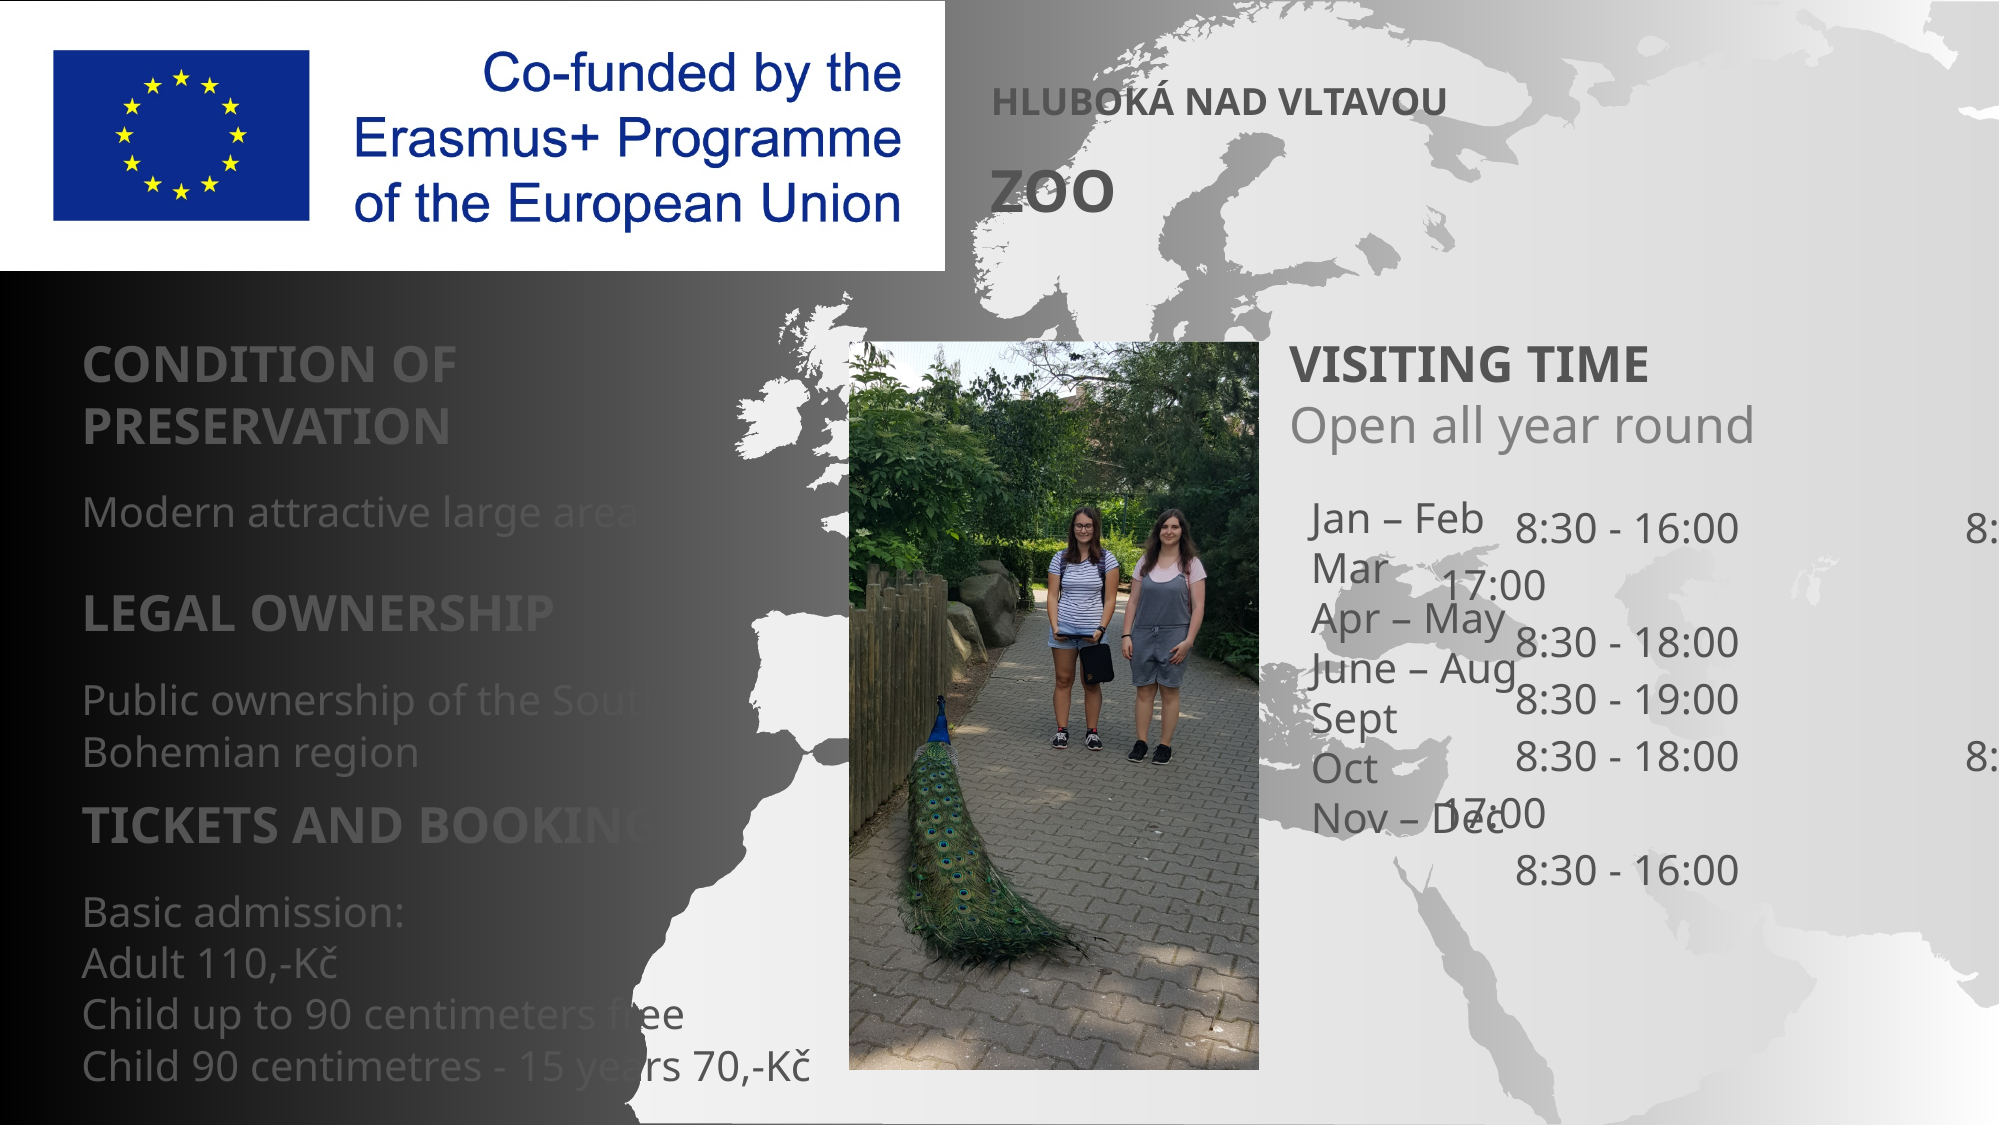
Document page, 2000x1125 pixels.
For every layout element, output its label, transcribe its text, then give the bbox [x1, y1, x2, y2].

picture [848, 341, 1259, 1070]
text_box Jan – Feb Mar Apr – May June – Aug Sept Oct Nov – Dec [1296, 484, 1533, 849]
text_box VISITING TIME [1274, 326, 2000, 403]
text_box TICKETS AND BOOKING Basic admission: Adult 110,-Kč Child up to 90 centimeters free Child 90 centimetres - 15 years 70,-Kč [66, 786, 869, 1125]
text_box LEGAL OWNERSHIP Public ownership of the South Bohemian region [66, 575, 776, 785]
text_box CONDITION OF PRESERVATION Modern attractive large area [66, 326, 835, 546]
text_box 8:30 - 16:00 8:30 - 17:00 8:30 - 18:00 8:30 - 19:00 8:30 - 18:00 8:30 - 17:00 8:30 - 16:00 [1425, 434, 2000, 1125]
text_box Open all year round [1274, 386, 1772, 461]
picture [0, 1, 945, 271]
text_box HLUBOKÁ NAD VLTAVOU ZOO [976, 68, 1945, 237]
